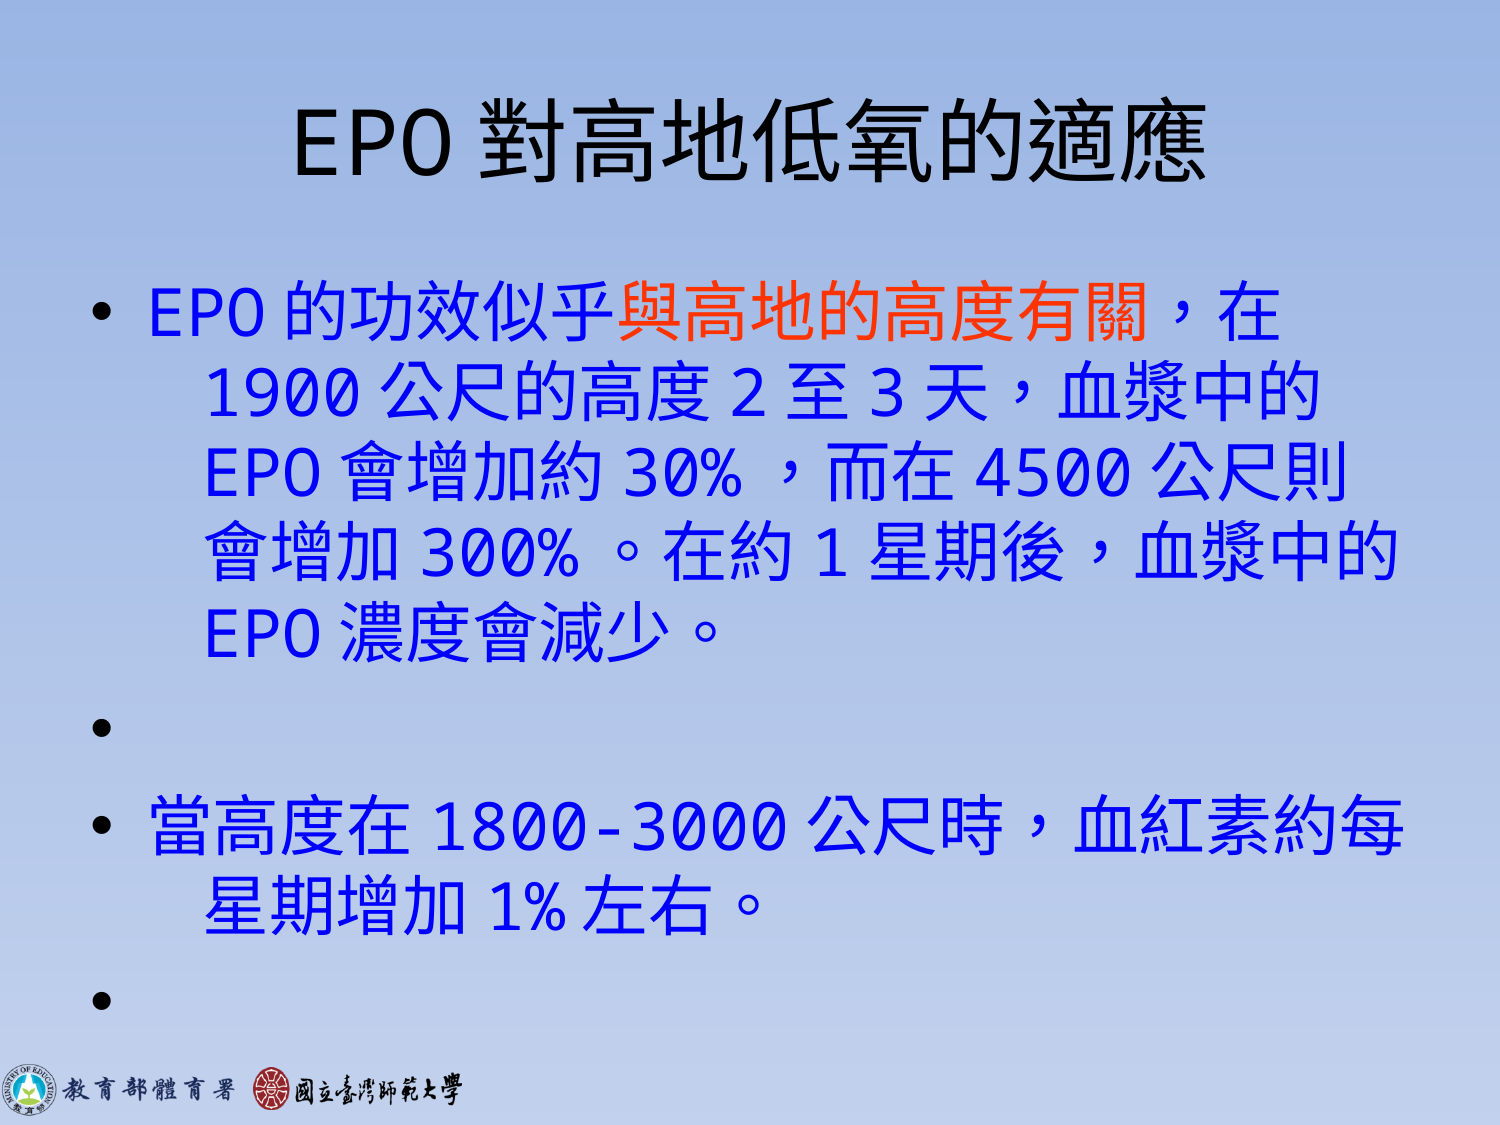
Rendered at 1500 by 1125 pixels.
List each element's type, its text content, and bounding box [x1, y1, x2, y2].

title EPO對高地低氧的適應 [75, 45, 1426, 233]
list EPO的功效似乎與高地的高度有關，在1900公尺的高度2至3天，血漿中的EPO會增加約30%，而在4500公尺則會增加300%。在約1星期後，血漿中的EPO濃度會減少。 當高度在1800-3000公尺時，血紅素約每星期增加1%左右。 [75, 262, 1426, 1005]
